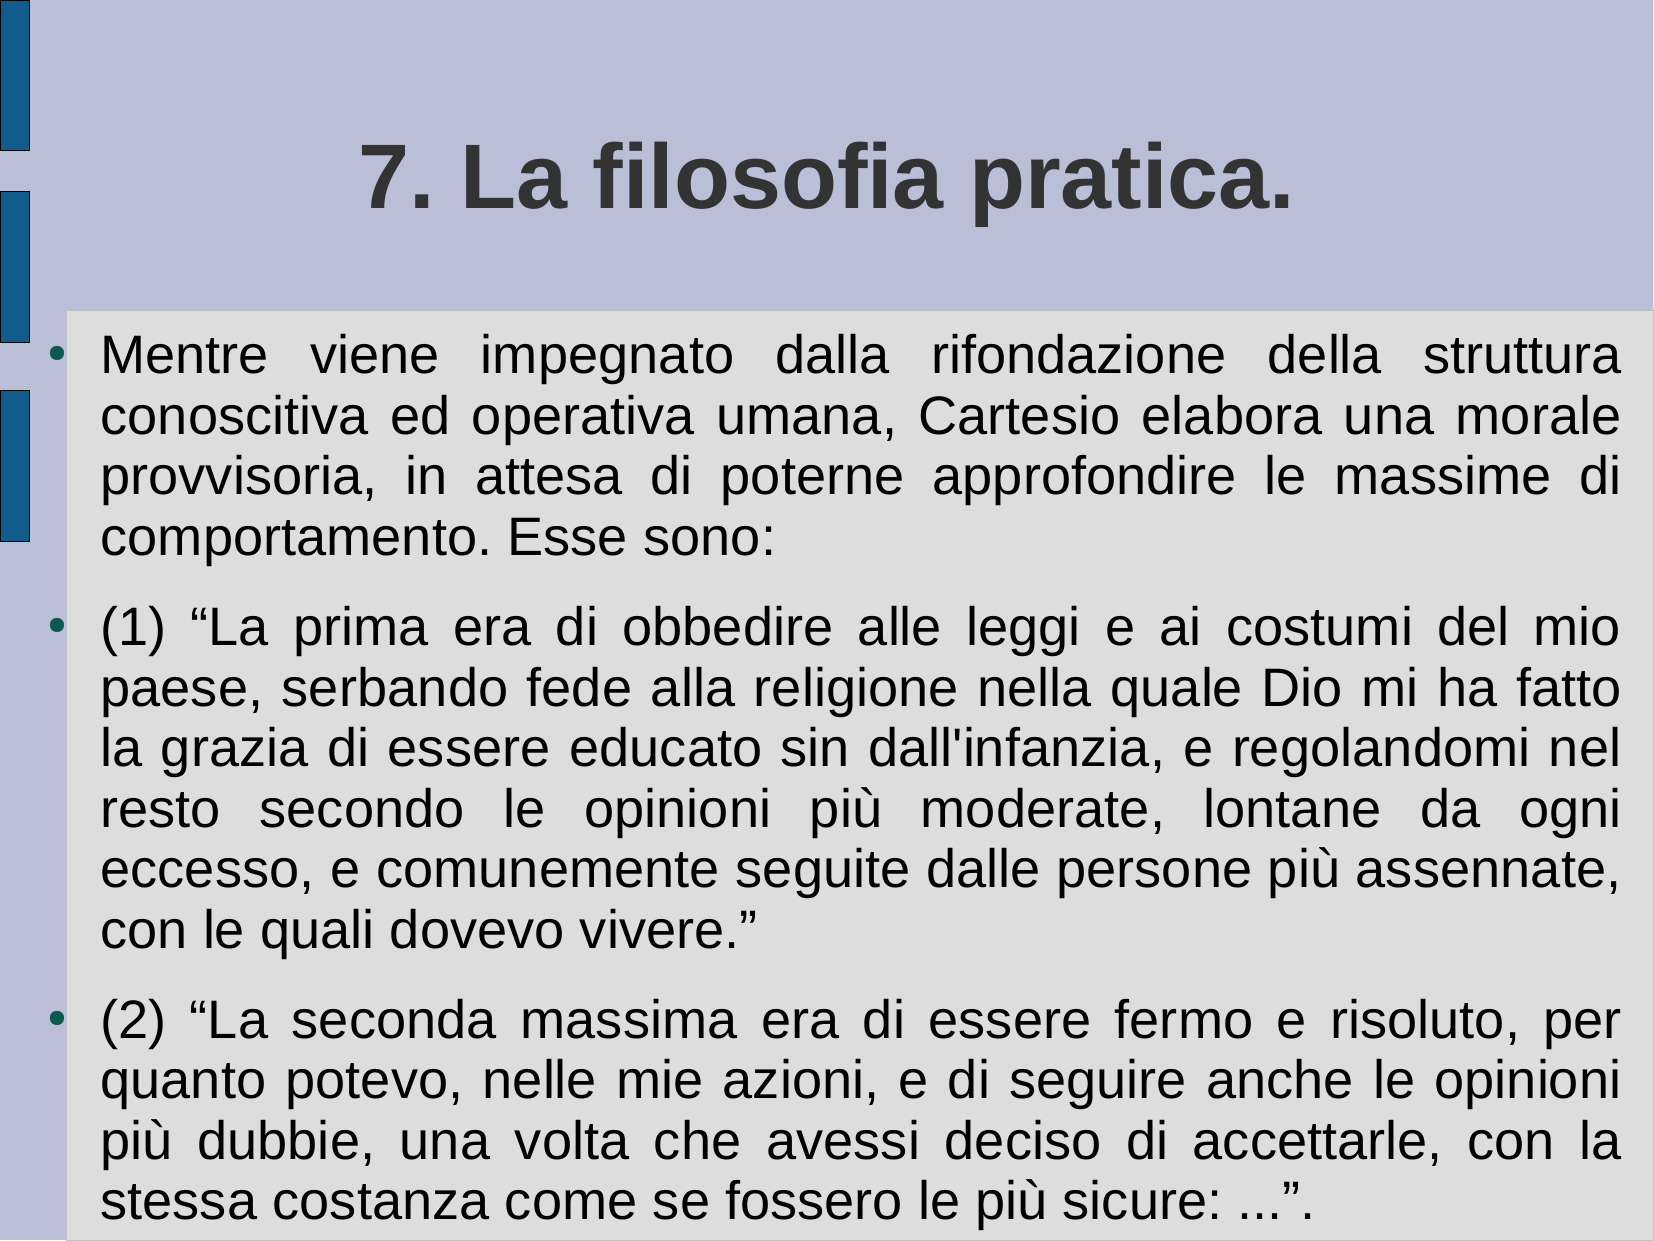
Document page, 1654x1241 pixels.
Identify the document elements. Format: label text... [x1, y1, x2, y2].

title 7. La filosofia pratica. [121, 73, 1534, 281]
list Mentre viene impegnato dalla rifondazione della struttura conoscitiva ed operativa umana, Cartesio elabora una morale provvisoria, in attesa di poterne approfondire le massime di comportamento. Esse sono: (1) “La prima era di obbedire alle leggi e ai costumi del mio paese, serbando fede alla religione nella quale Dio mi ha fatto la grazia di essere educato sin dall'infanzia, e regolandomi nel resto secondo le opinioni più moderate, lontane da ogni eccesso, e comunemente seguite dalle persone più assennate, con le quali dovevo vivere.” (2) “La seconda massima era di essere fermo e risoluto, per quanto potevo, nelle mie azioni, e di seguire anche le opinioni più dubbie, una volta che avessi deciso di accettarle, con la stessa costanza come se fossero le più sicure: ...”. [29, 324, 1625, 1232]
